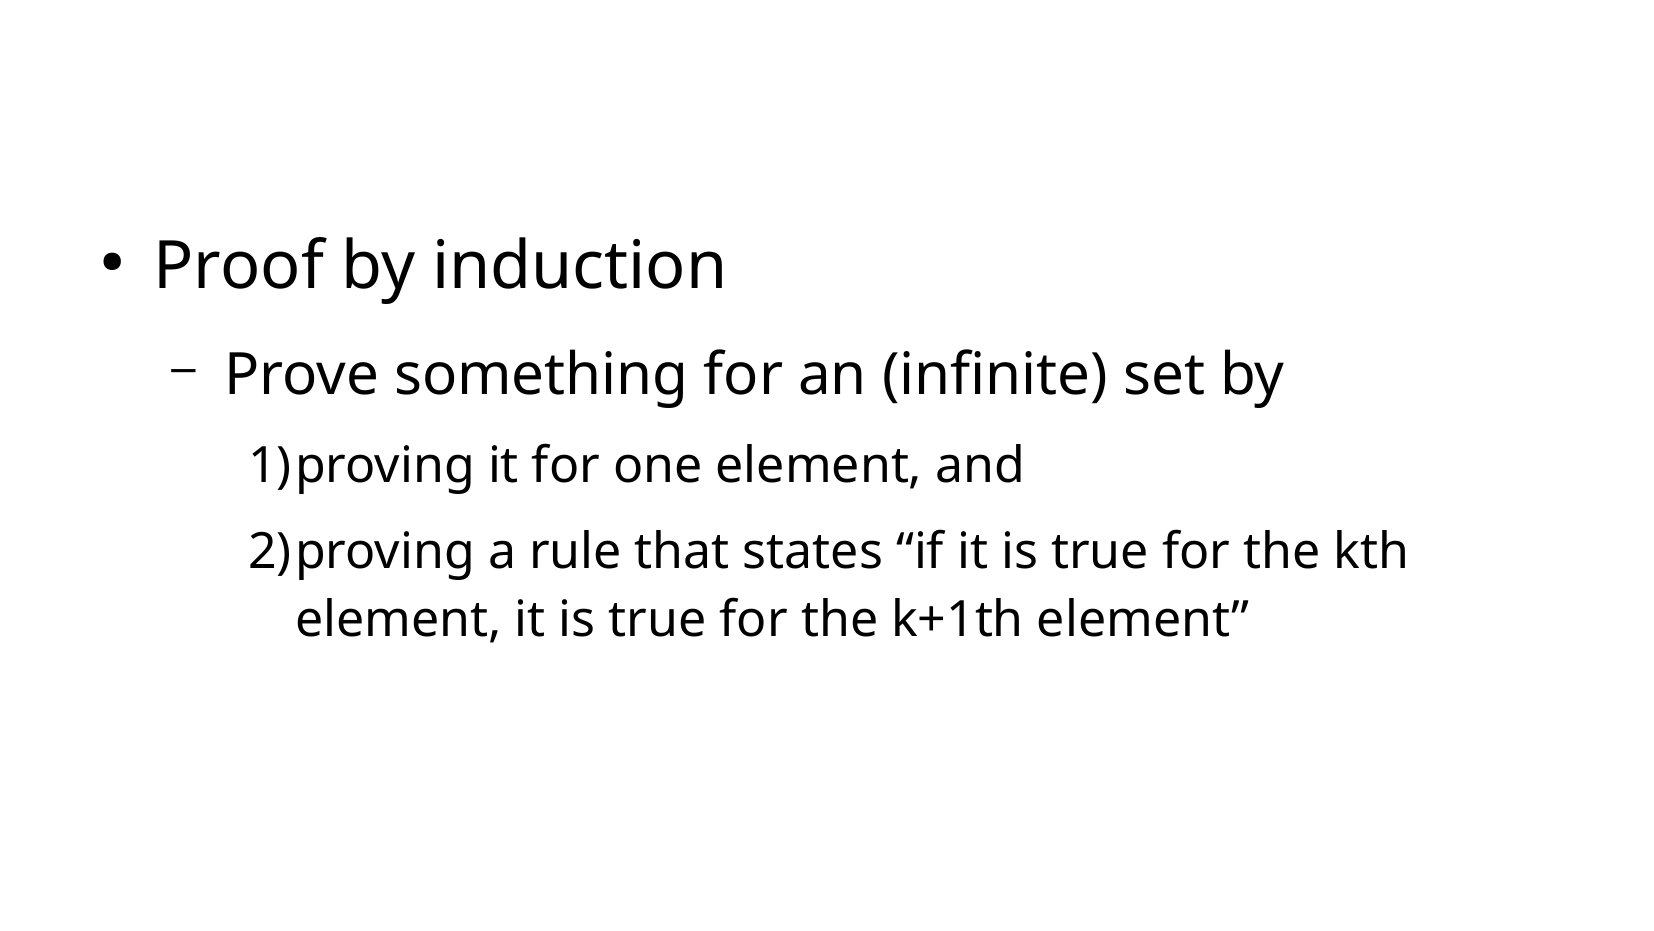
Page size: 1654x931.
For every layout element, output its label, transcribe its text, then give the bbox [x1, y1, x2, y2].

list Proof by induction Prove something for an (infinite) set by proving it for one element, and proving a rule that states “if it is true for the kth element, it is true for the k+1th element” [82, 217, 1571, 758]
